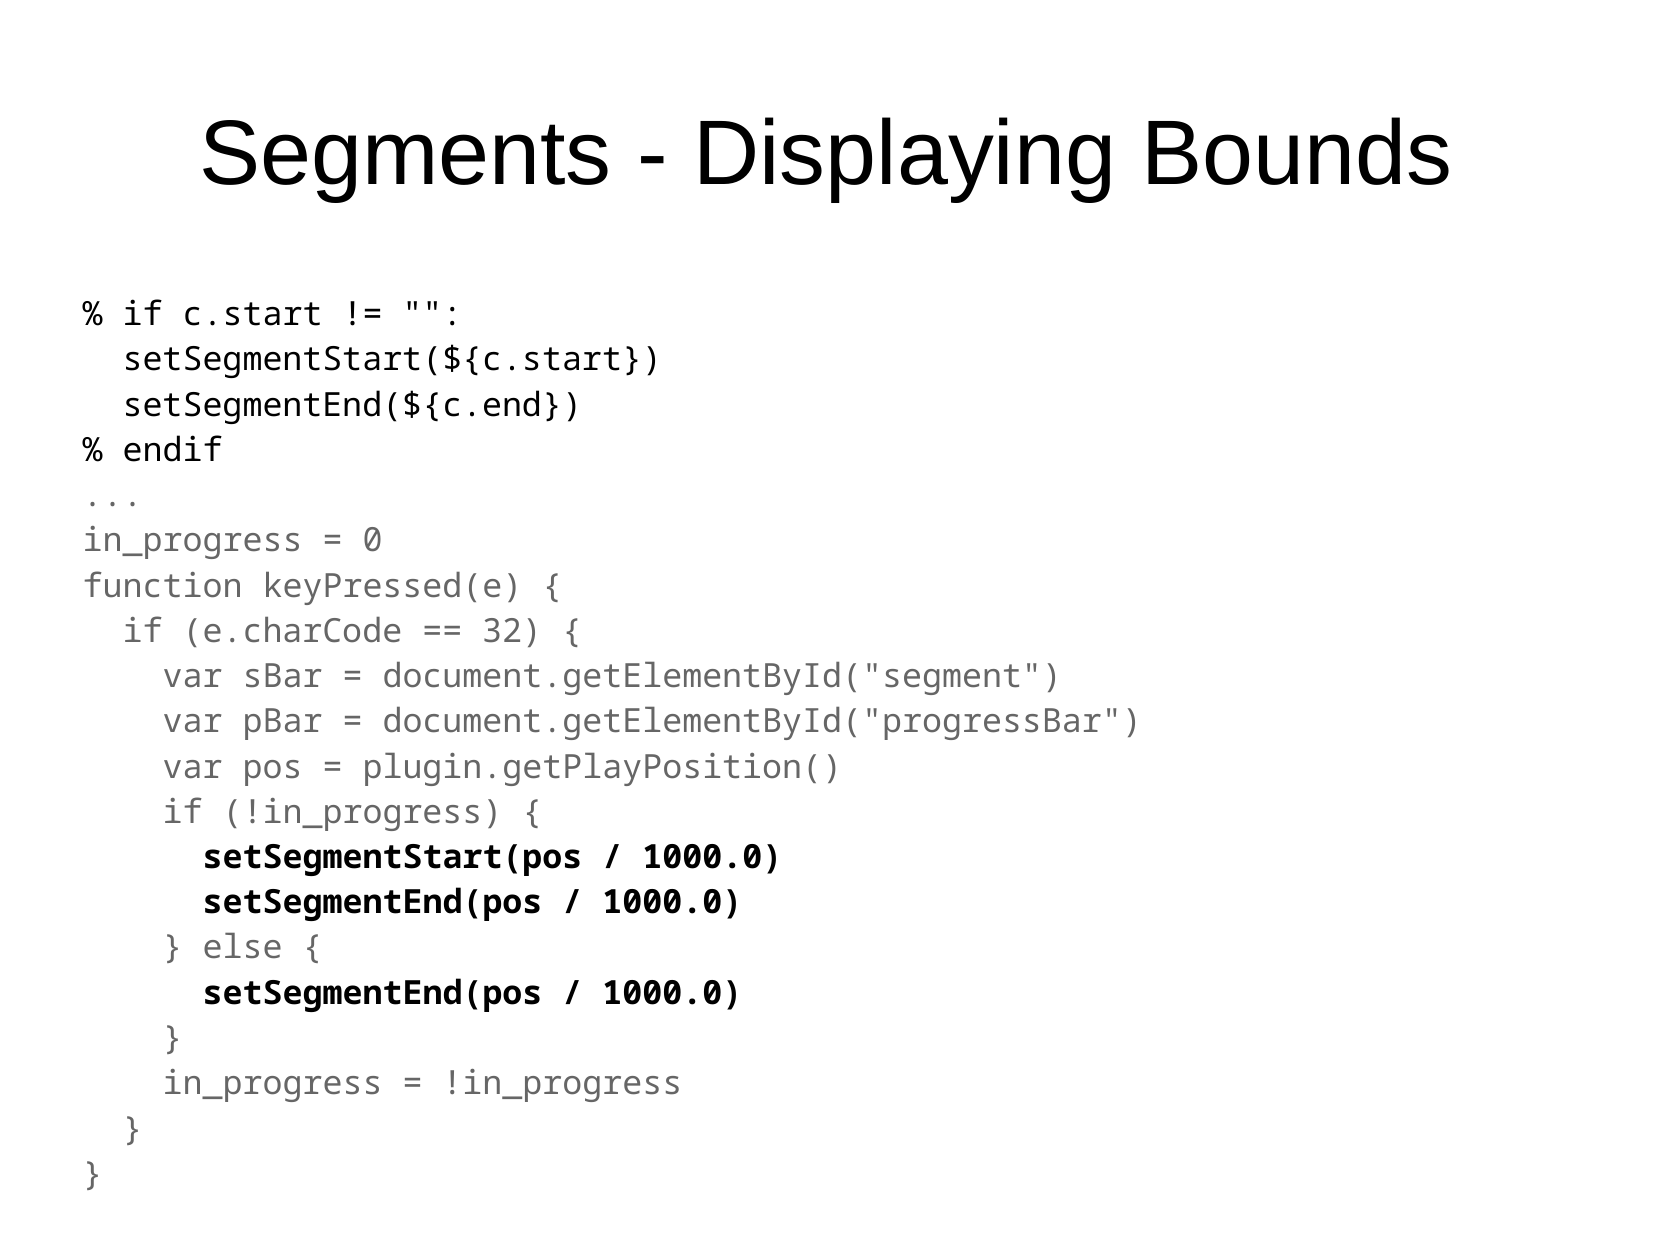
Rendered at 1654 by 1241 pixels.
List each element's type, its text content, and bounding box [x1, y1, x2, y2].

title Segments - Displaying Bounds [82, 56, 1571, 250]
list % if c.start != "": setSegmentStart(${c.start}) setSegmentEnd(${c.end}) % endif ... in_progress = 0 function keyPressed(e) { if (e.charCode == 32) { var sBar = document.getElementById("segment") var pBar = document.getElementById("progressBar") var pos = plugin.getPlayPosition() if (!in_progress) { setSegmentStart(pos / 1000.0) setSegmentEnd(pos / 1000.0) } else { setSegmentEnd(pos / 1000.0) } in_progress = !in_progress } } [82, 290, 1571, 1094]
